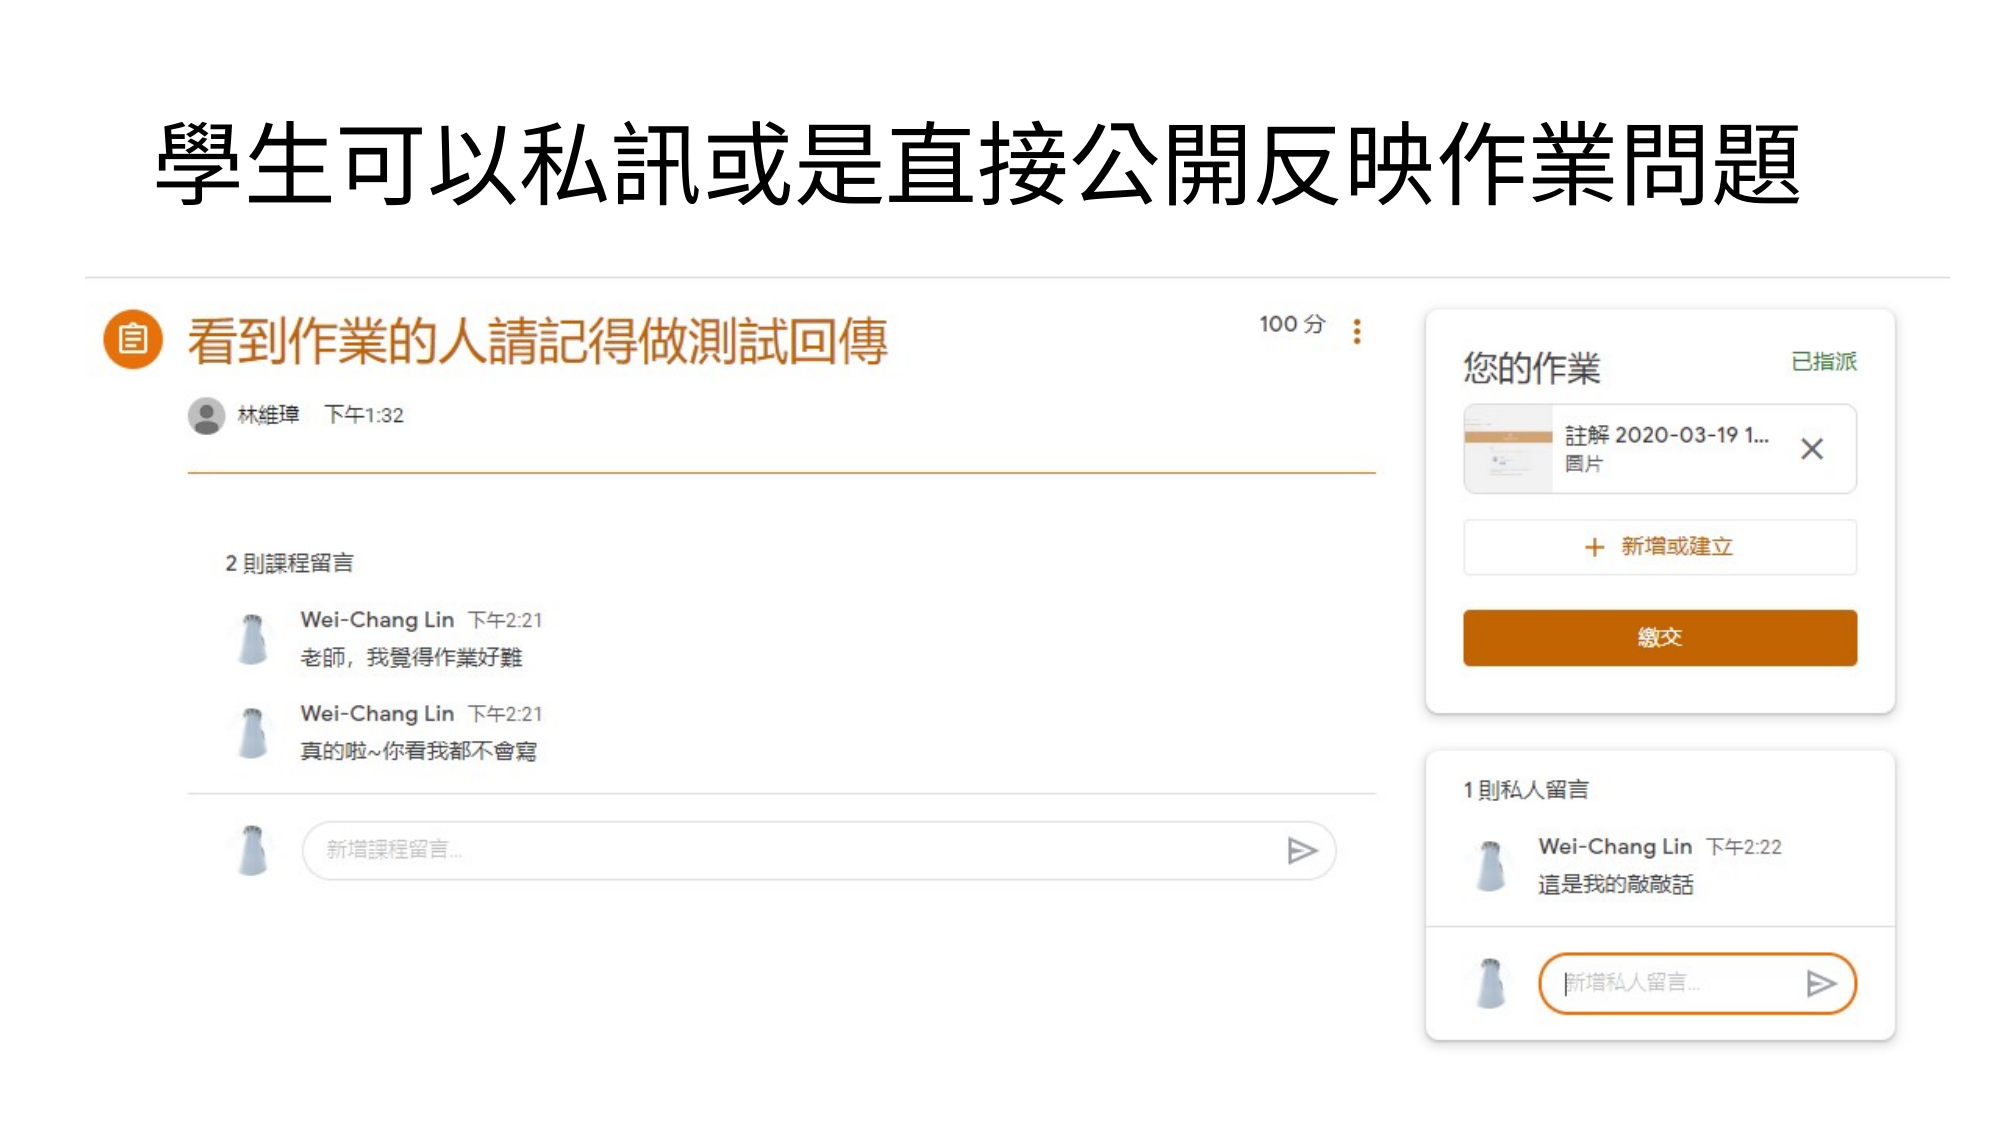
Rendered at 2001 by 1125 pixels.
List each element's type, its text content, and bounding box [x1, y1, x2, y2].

picture [85, 227, 1950, 1095]
title 學生可以私訊或是直接公開反映作業問題 [137, 59, 1863, 227]
